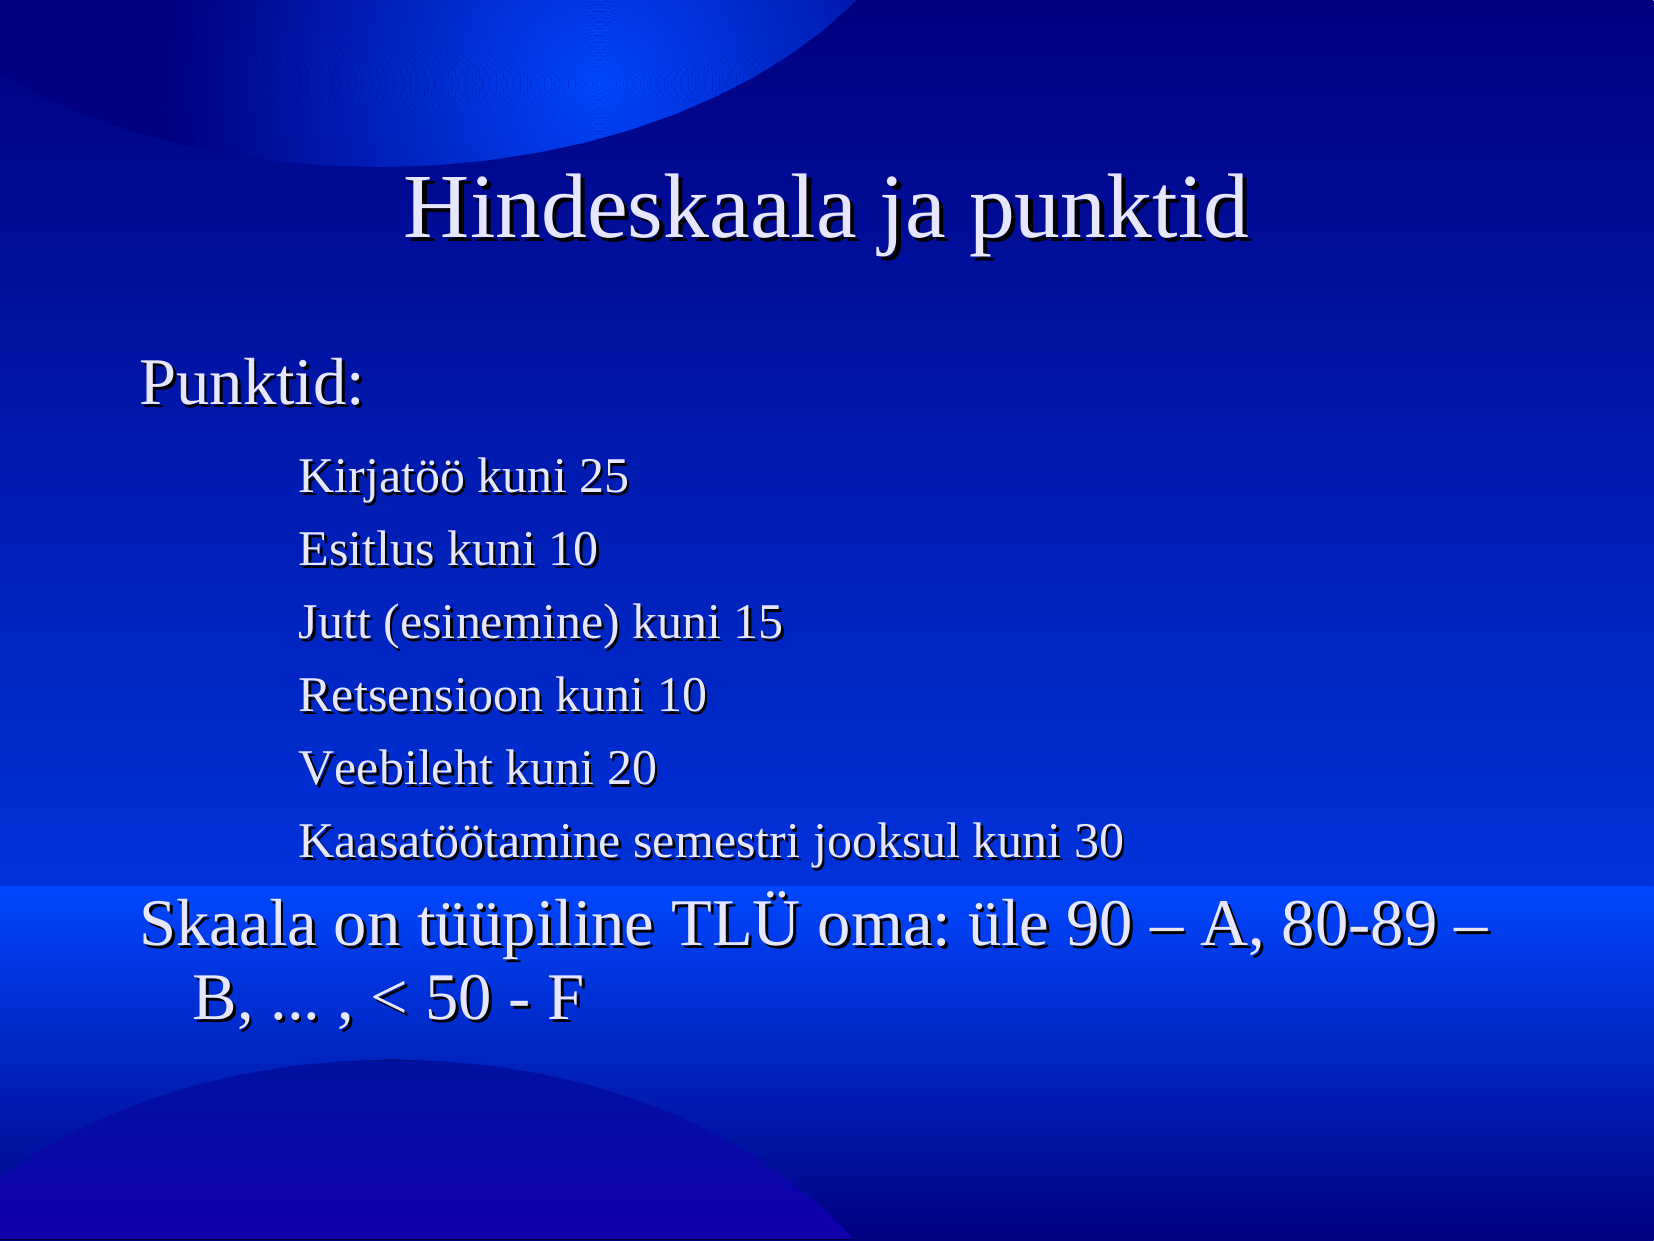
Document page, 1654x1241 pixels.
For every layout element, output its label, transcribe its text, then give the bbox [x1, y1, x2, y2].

list Punktid: Kirjatöö kuni 25 Esitlus kuni 10 Jutt (esinemine) kuni 15 Retsensioon kuni 10 Veebileht kuni 20 Kaasatöötamine semestri jooksul kuni 30 Skaala on tüüpiline TLÜ oma: üle 90 – A, 80-89 – B, ... , < 50 - F [121, 344, 1534, 1127]
title Hindeskaala ja punktid [121, 102, 1534, 311]
